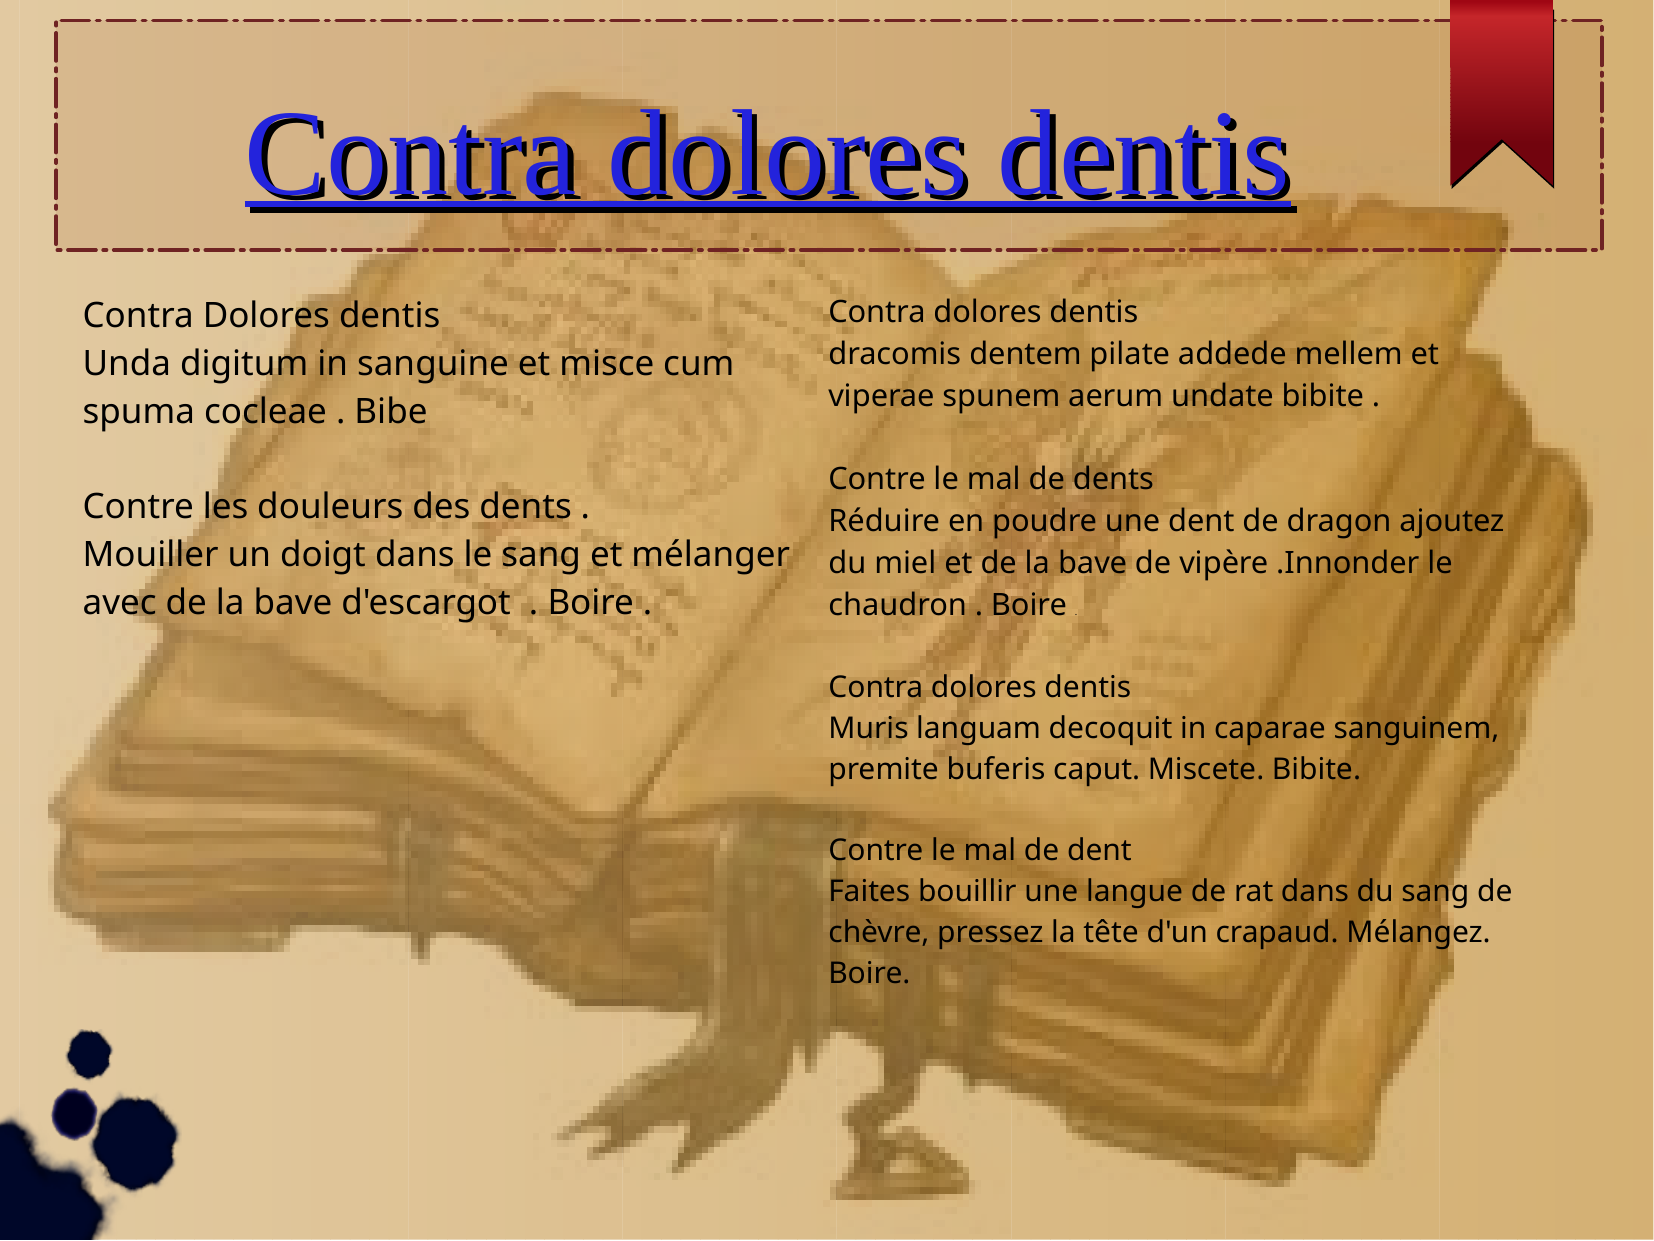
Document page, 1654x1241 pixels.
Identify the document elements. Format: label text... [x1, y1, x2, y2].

list Contra dolores dentis Muris languam decoquit in caparae sanguinem, premite buferis caput. Miscete. Bibite. Contre le mal de dent Faites bouillir une langue de rat dans du sang de chèvre, pressez la tête d'un crapaud. Mélangez. Boire. [828, 665, 1539, 1009]
title Contra dolores dentis [82, 49, 1453, 257]
list Contra dolores dentis dracomis dentem pilate addede mellem et viperae spunem aerum undate bibite . Contre le mal de dents Réduire en poudre une dent de dragon ajoutez du miel et de la bave de vipère .Innonder le chaudron . Boire . [828, 290, 1539, 634]
list Contra Dolores dentis Unda digitum in sanguine et misce cum spuma cocleae . Bibe Contre les douleurs des dents . Mouiller un doigt dans le sang et mélanger avec de la bave d'escargot . Boire . [82, 290, 793, 634]
